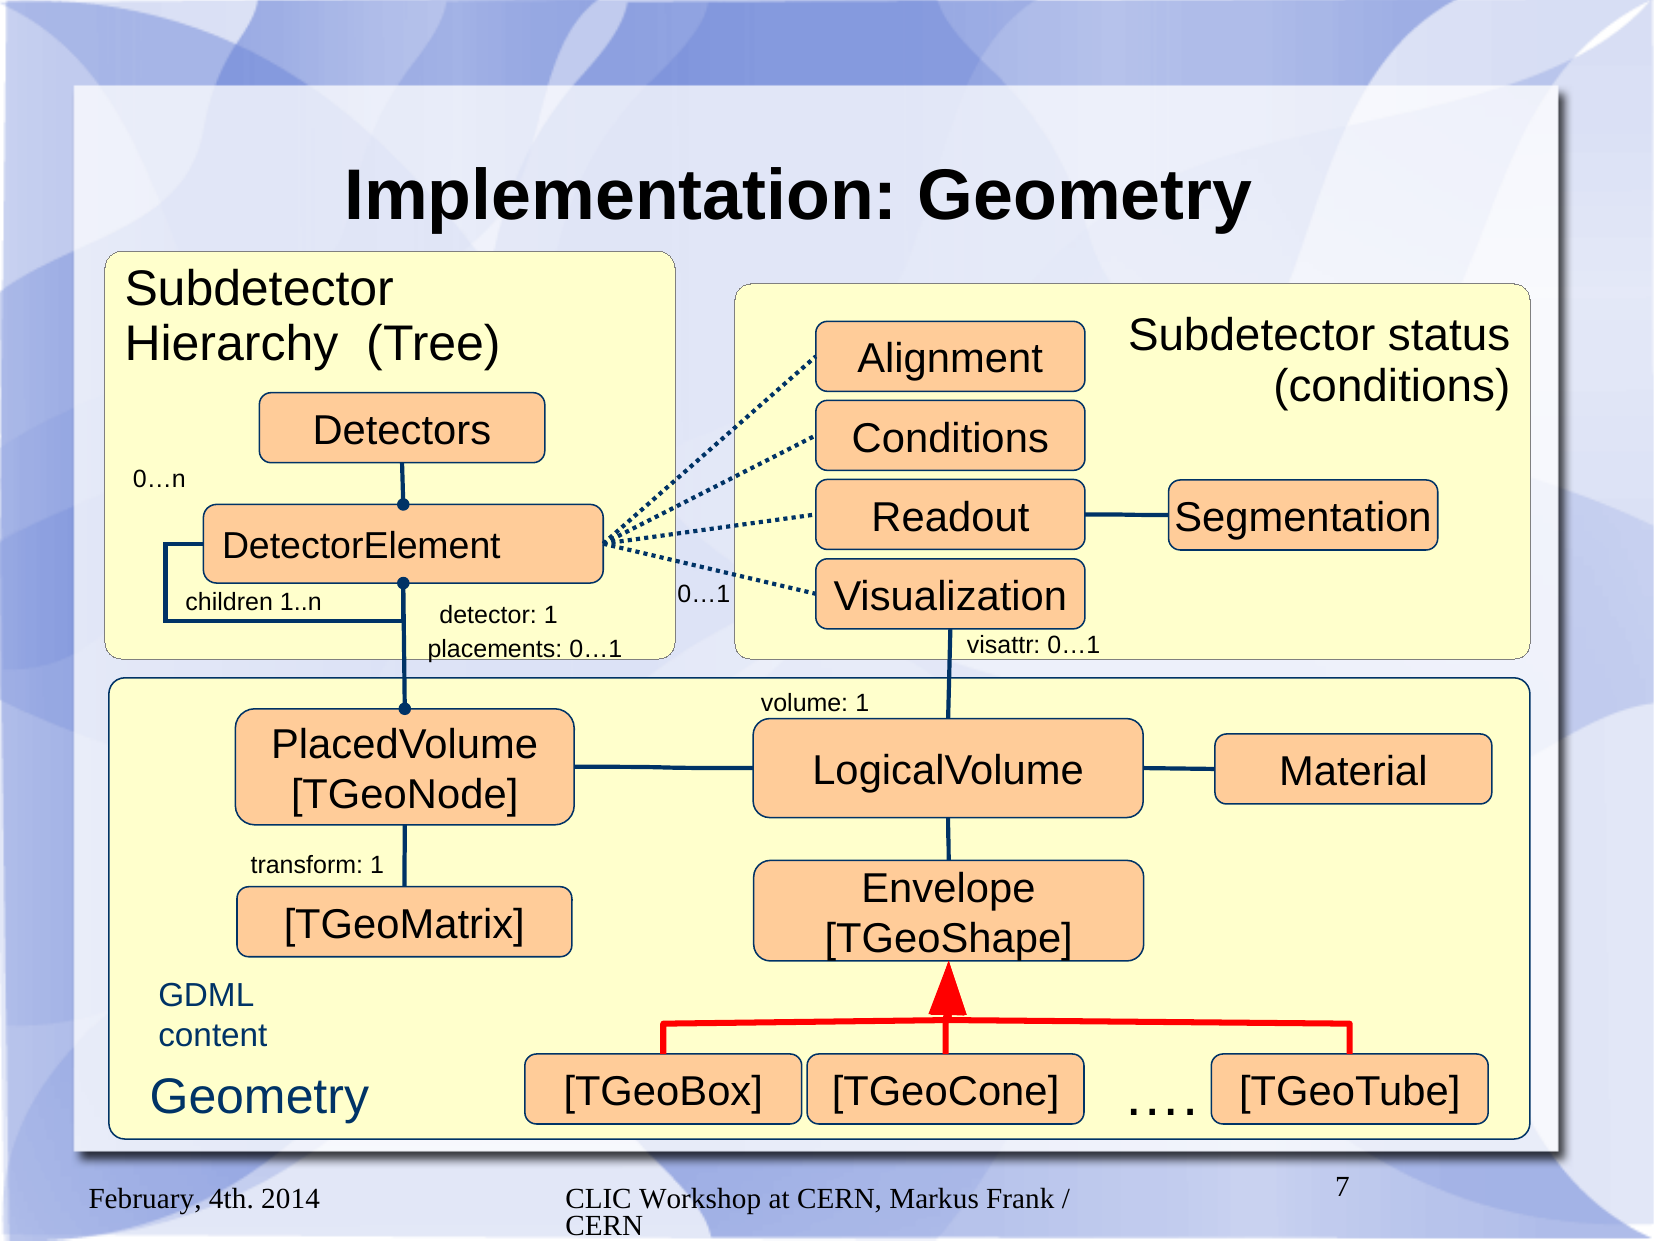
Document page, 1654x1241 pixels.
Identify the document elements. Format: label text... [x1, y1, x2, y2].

text_box Visualization [815, 558, 1085, 629]
text_box PlacedVolume [TGeoNode] [235, 708, 575, 825]
text_box Readout [815, 479, 1085, 550]
text_box Subdetector Hierarchy (Tree) [104, 251, 676, 660]
text_box Segmentation [1168, 479, 1438, 550]
text_box visattr: 0…1 [966, 628, 1101, 659]
text_box 0…n [125, 462, 186, 493]
text_box Detectors [259, 392, 545, 463]
text_box Subdetector status (conditions) [734, 283, 1531, 660]
text_box [TGeoMatrix] [236, 886, 572, 957]
text_box Subdetector Hierarchy (Tree) [168, 546, 401, 618]
text_box Alignment [815, 321, 1085, 392]
text_box volume: 1 [753, 686, 870, 717]
text_box children 1..n [185, 585, 323, 616]
text_box Material [1214, 733, 1492, 804]
text_box detector: 1 [439, 598, 559, 630]
title Implementation: Geometry [82, 90, 1536, 298]
text_box [TGeoBox] [524, 1053, 802, 1124]
text_box placements: 0…1 [427, 632, 623, 663]
text_box Envelope [TGeoShape] [753, 860, 1144, 961]
text_box 0…1 [677, 577, 731, 608]
text_box [TGeoTube] [1214, 1053, 1489, 1124]
text_box transform: 1 [250, 848, 385, 879]
text_box Conditions [815, 400, 1085, 471]
picture [0, 0, 1654, 1241]
text_box …. [1108, 1054, 1214, 1135]
text_box DetectorElement [203, 504, 604, 584]
text_box Geometry [134, 1055, 457, 1132]
text_box [407, 677, 947, 765]
text_box GDML content [143, 965, 465, 1062]
text_box [TGeoCone] [807, 1053, 1085, 1124]
text_box [108, 677, 1530, 1140]
text_box LogicalVolume [753, 718, 1144, 818]
